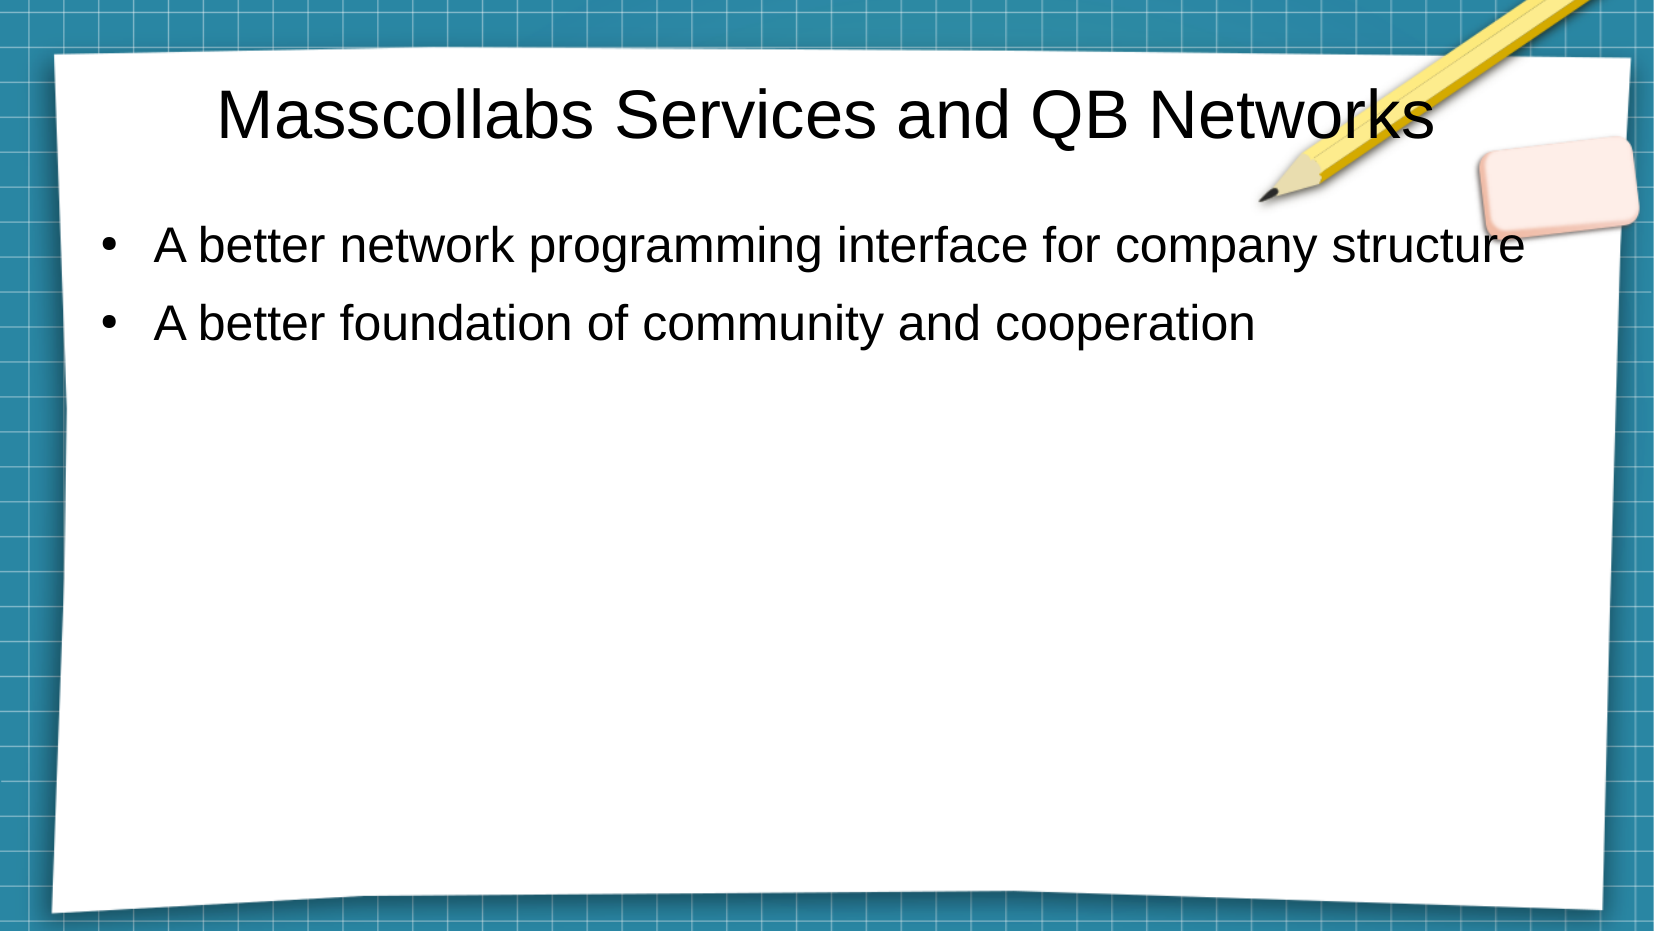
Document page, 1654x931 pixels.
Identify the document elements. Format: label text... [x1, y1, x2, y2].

list A better network programming interface for company structure A better foundation of community and cooperation [82, 217, 1571, 758]
title Masscollabs Services and QB Networks [82, 37, 1571, 193]
picture [0, 0, 1654, 931]
